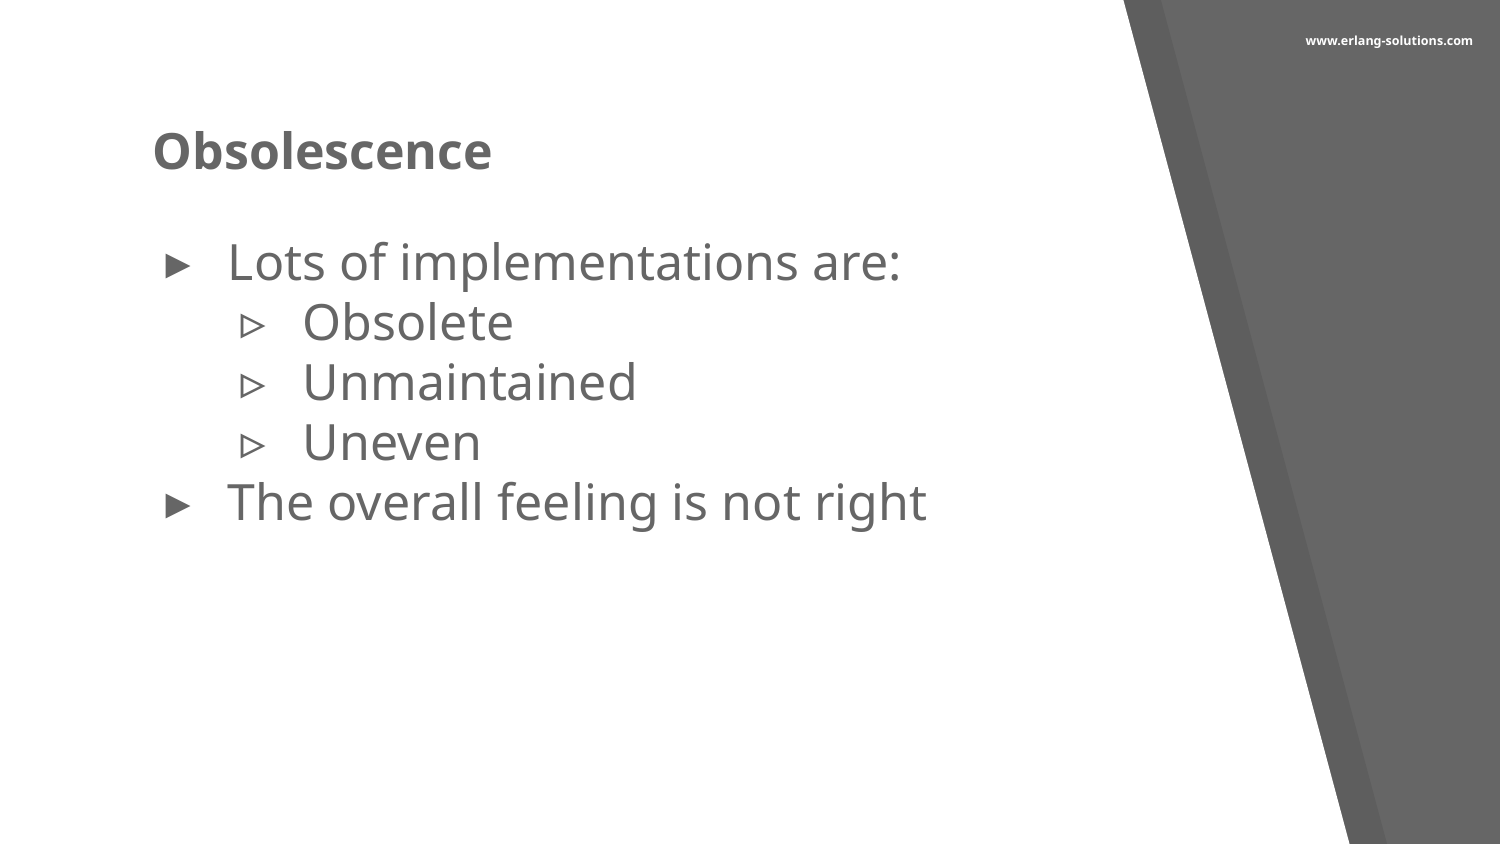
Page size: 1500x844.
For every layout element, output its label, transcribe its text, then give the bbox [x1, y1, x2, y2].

list Lots of implementations are: Obsolete Unmaintained Uneven The overall feeling is not right [137, 215, 1151, 586]
title Obsolescence [137, 115, 655, 195]
